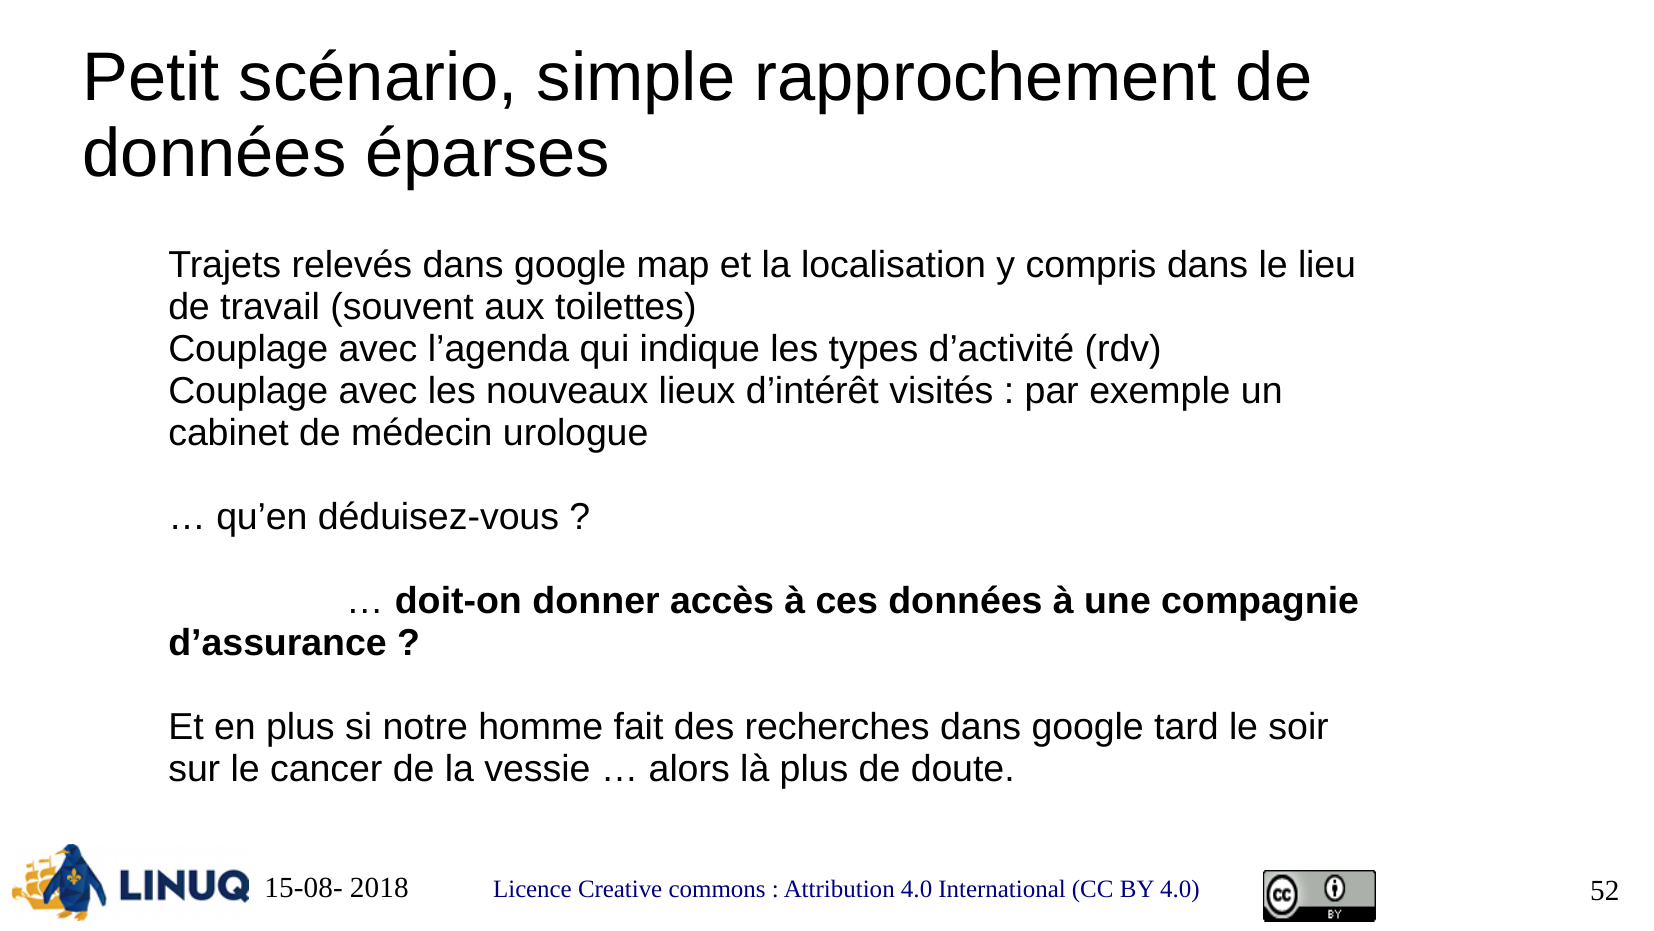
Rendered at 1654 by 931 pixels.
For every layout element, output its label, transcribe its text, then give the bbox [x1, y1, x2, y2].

picture [11, 844, 249, 921]
title Petit scénario, simple rapprochement de données éparses [82, 37, 1571, 193]
text_box Trajets relevés dans google map et la localisation y compris dans le lieu de travail (souvent aux toilettes) Couplage avec l’agenda qui indique les types d’activité (rdv) Couplage avec les nouveaux lieux d’intérêt visités : par exemple un cabinet de médecin urologue … qu’en déduisez-vous ? … doit-on donner accès à ces données à une compagnie d’assurance ? Et en plus si notre homme fait des recherches dans google tard le soir sur le cancer de la vessie … alors là plus de doute. [153, 236, 1406, 881]
picture [1263, 881, 1376, 922]
